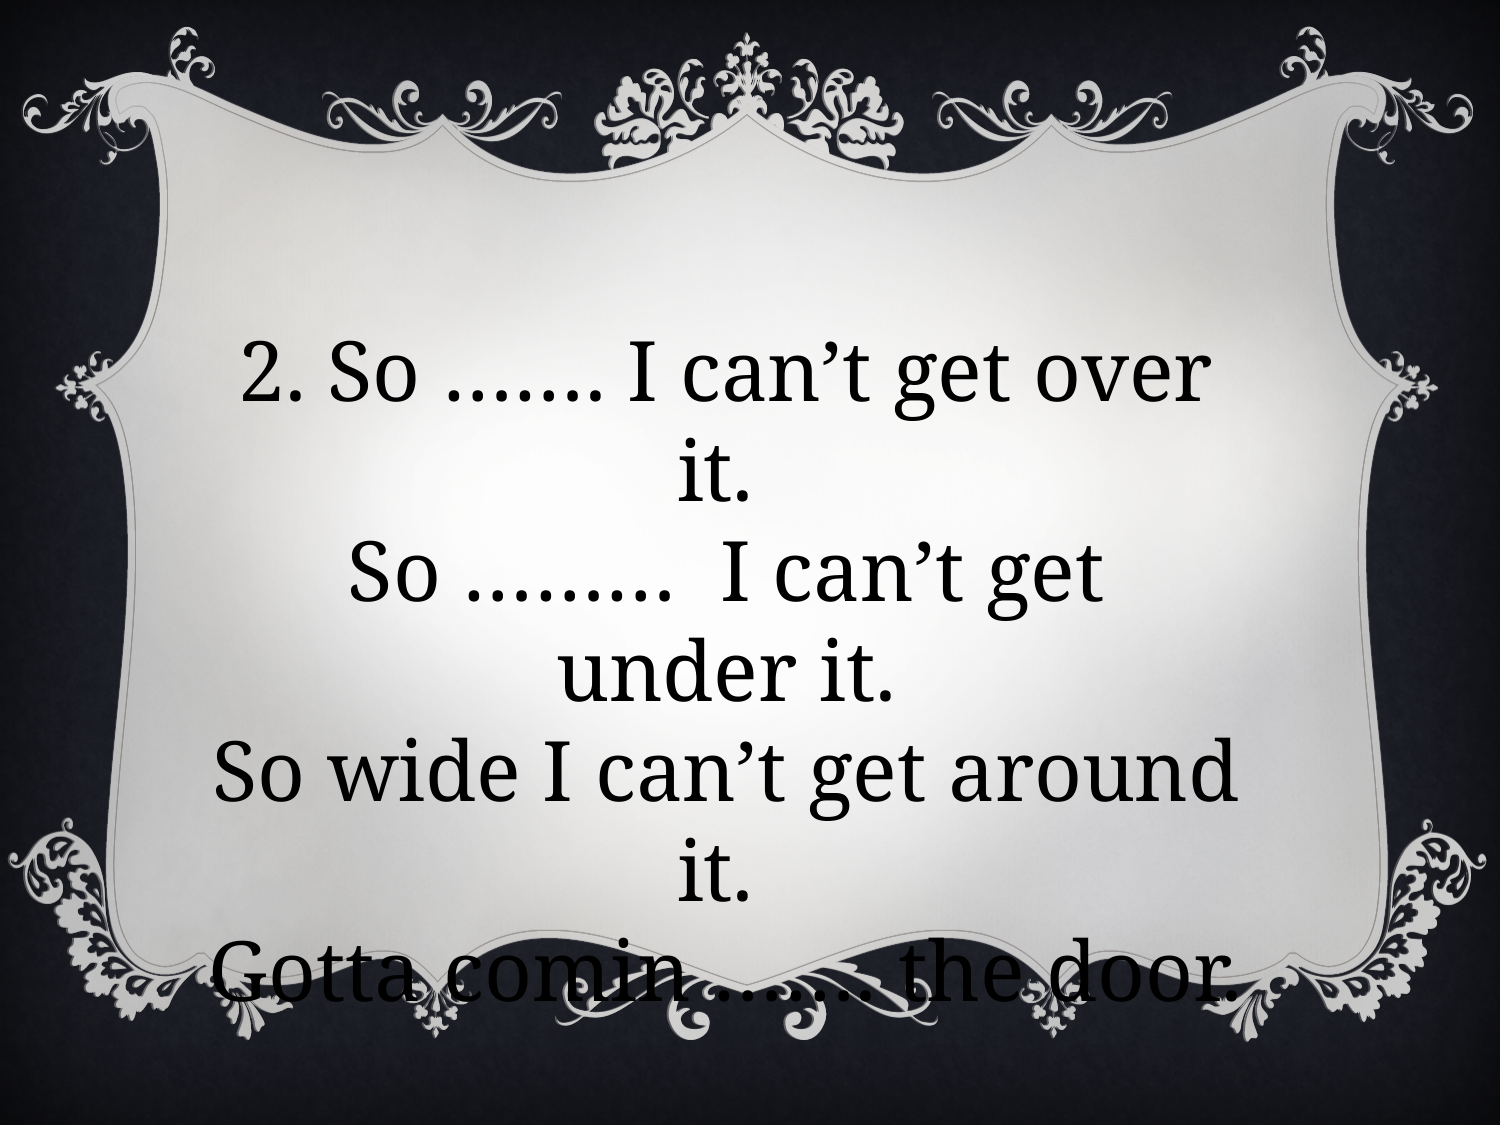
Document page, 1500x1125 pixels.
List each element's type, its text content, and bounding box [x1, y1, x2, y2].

picture [0, 0, 1500, 1125]
text_box 2. So ……. I can’t get over it. So ……… I can’t get under it. So wide I can’t get around it. Gotta comin ……. the door. [182, 160, 1270, 1125]
